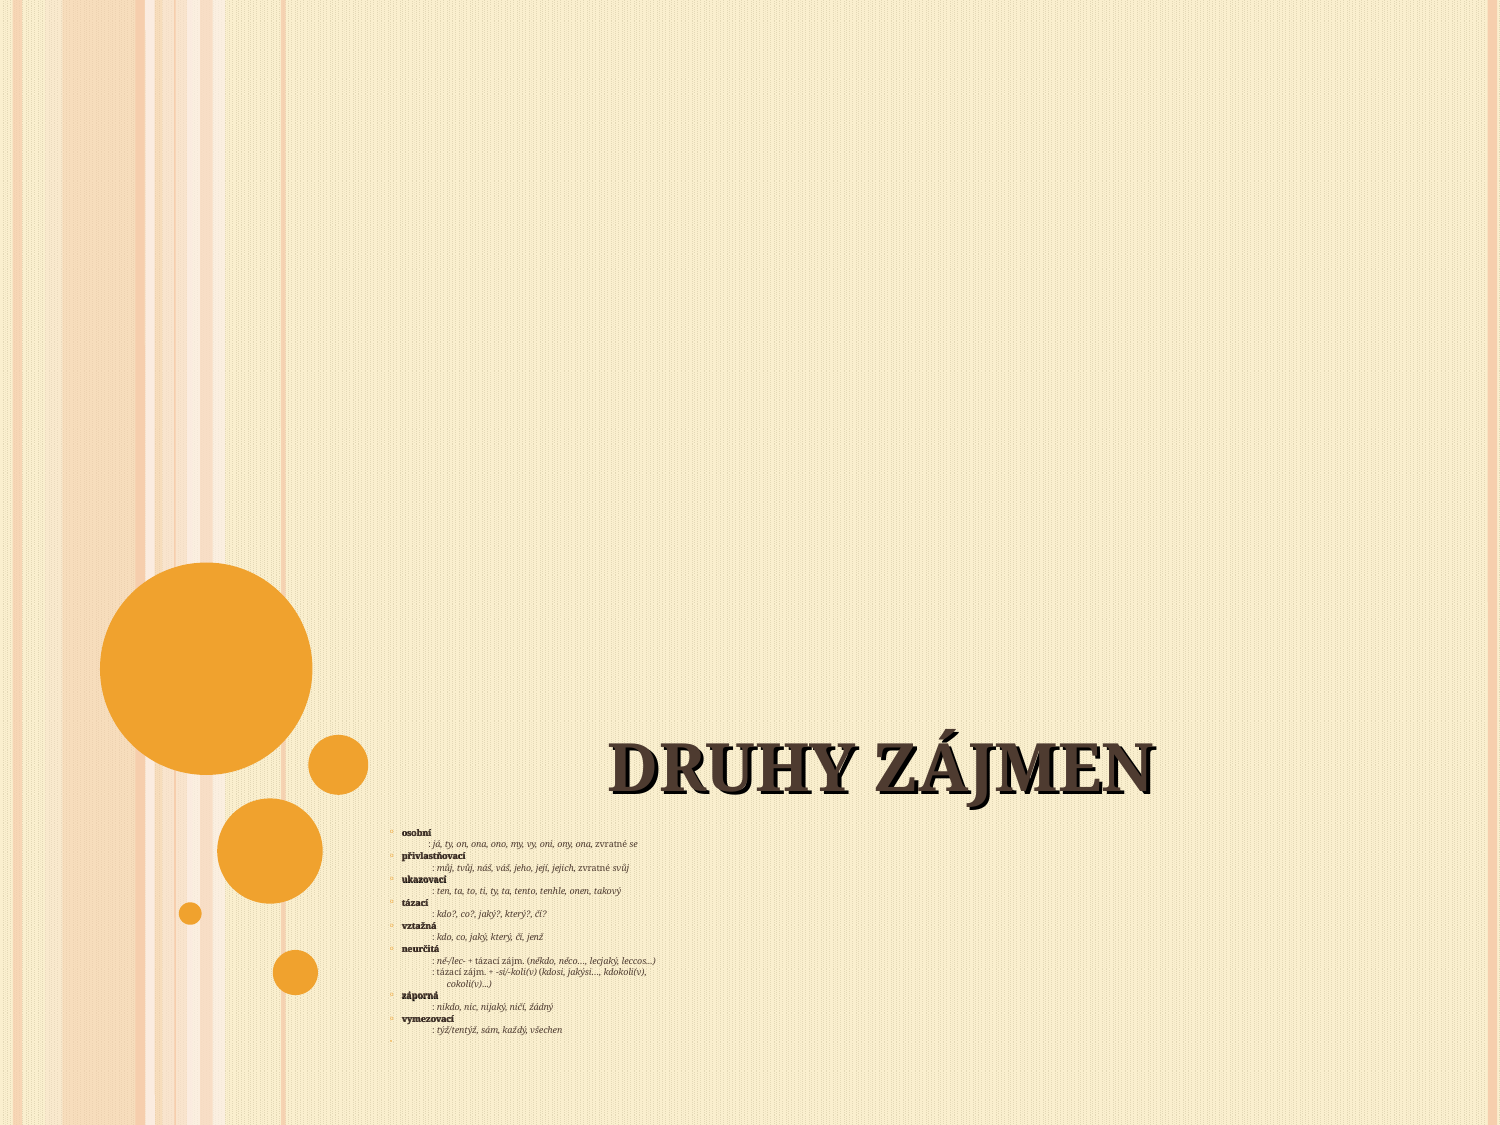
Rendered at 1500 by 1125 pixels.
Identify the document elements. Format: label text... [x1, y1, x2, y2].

list osobní : já, ty, on, ona, ono, my, vy, oni, ony, ona, zvratné se přivlastňovací : můj, tvůj, náš, váš, jeho, její, jejich, zvratné svůj ukazovací : ten, ta, to, ti, ty, ta, tento, tenhle, onen, takový tázací : kdo?, co?, jaký?, který?, čí? vztažná : kdo, co, jaký, který, čí, jenž neurčitá : ně-/lec- + tázací zájm. (někdo, něco…, lecjaký, leccos...) : tázací zájm. + -si/-koli(v) (kdosi, jakýsi…, kdokoli(v), cokoli(v)...) záporná : nikdo, nic, nijaký, ničí, žádný vymezovací : týž/tentýž, sám, každý, všechen [383, 208, 1436, 1083]
title druhy zájmen [375, 31, 1388, 161]
